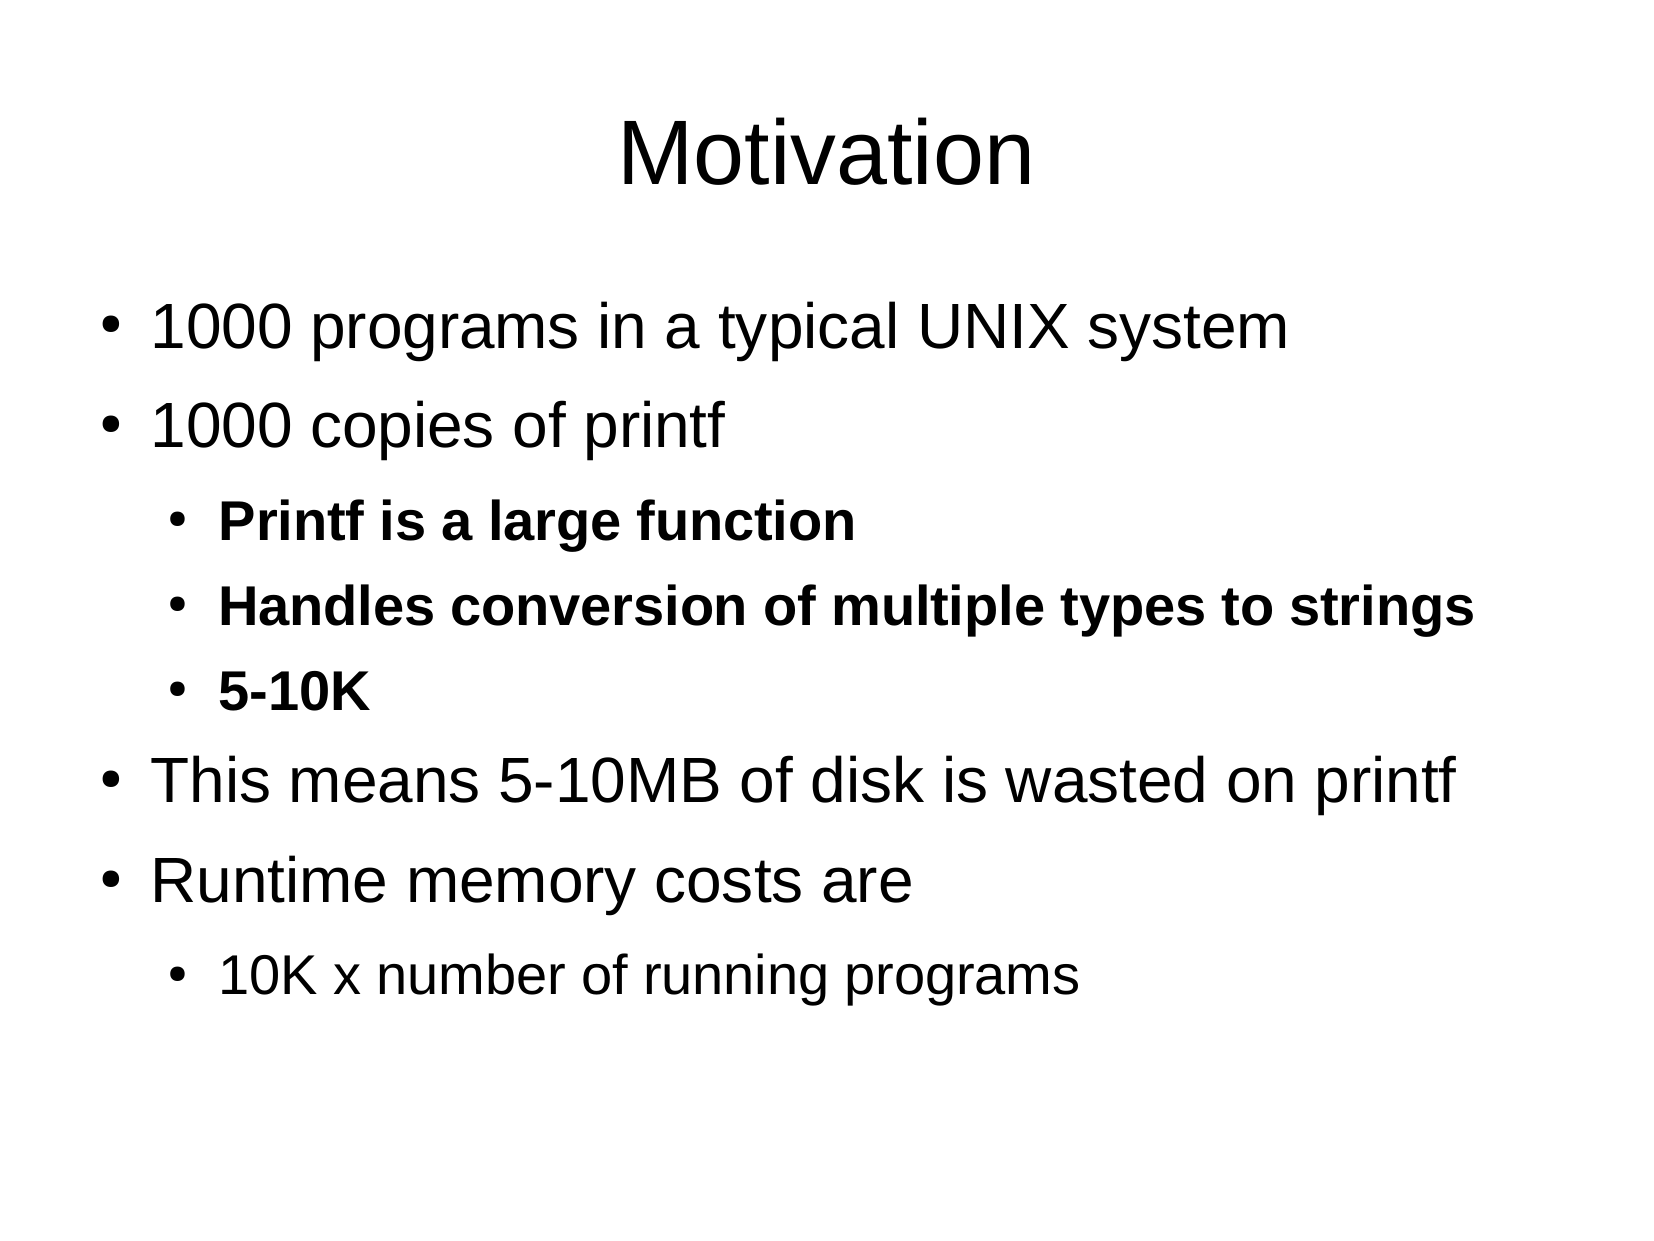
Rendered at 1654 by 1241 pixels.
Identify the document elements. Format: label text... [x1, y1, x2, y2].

title Motivation [82, 49, 1571, 257]
list 1000 programs in a typical UNIX system 1000 copies of printf Printf is a large function Handles conversion of multiple types to strings 5-10K This means 5-10MB of disk is wasted on printf Runtime memory costs are 10K x number of running programs [82, 290, 1571, 1010]
